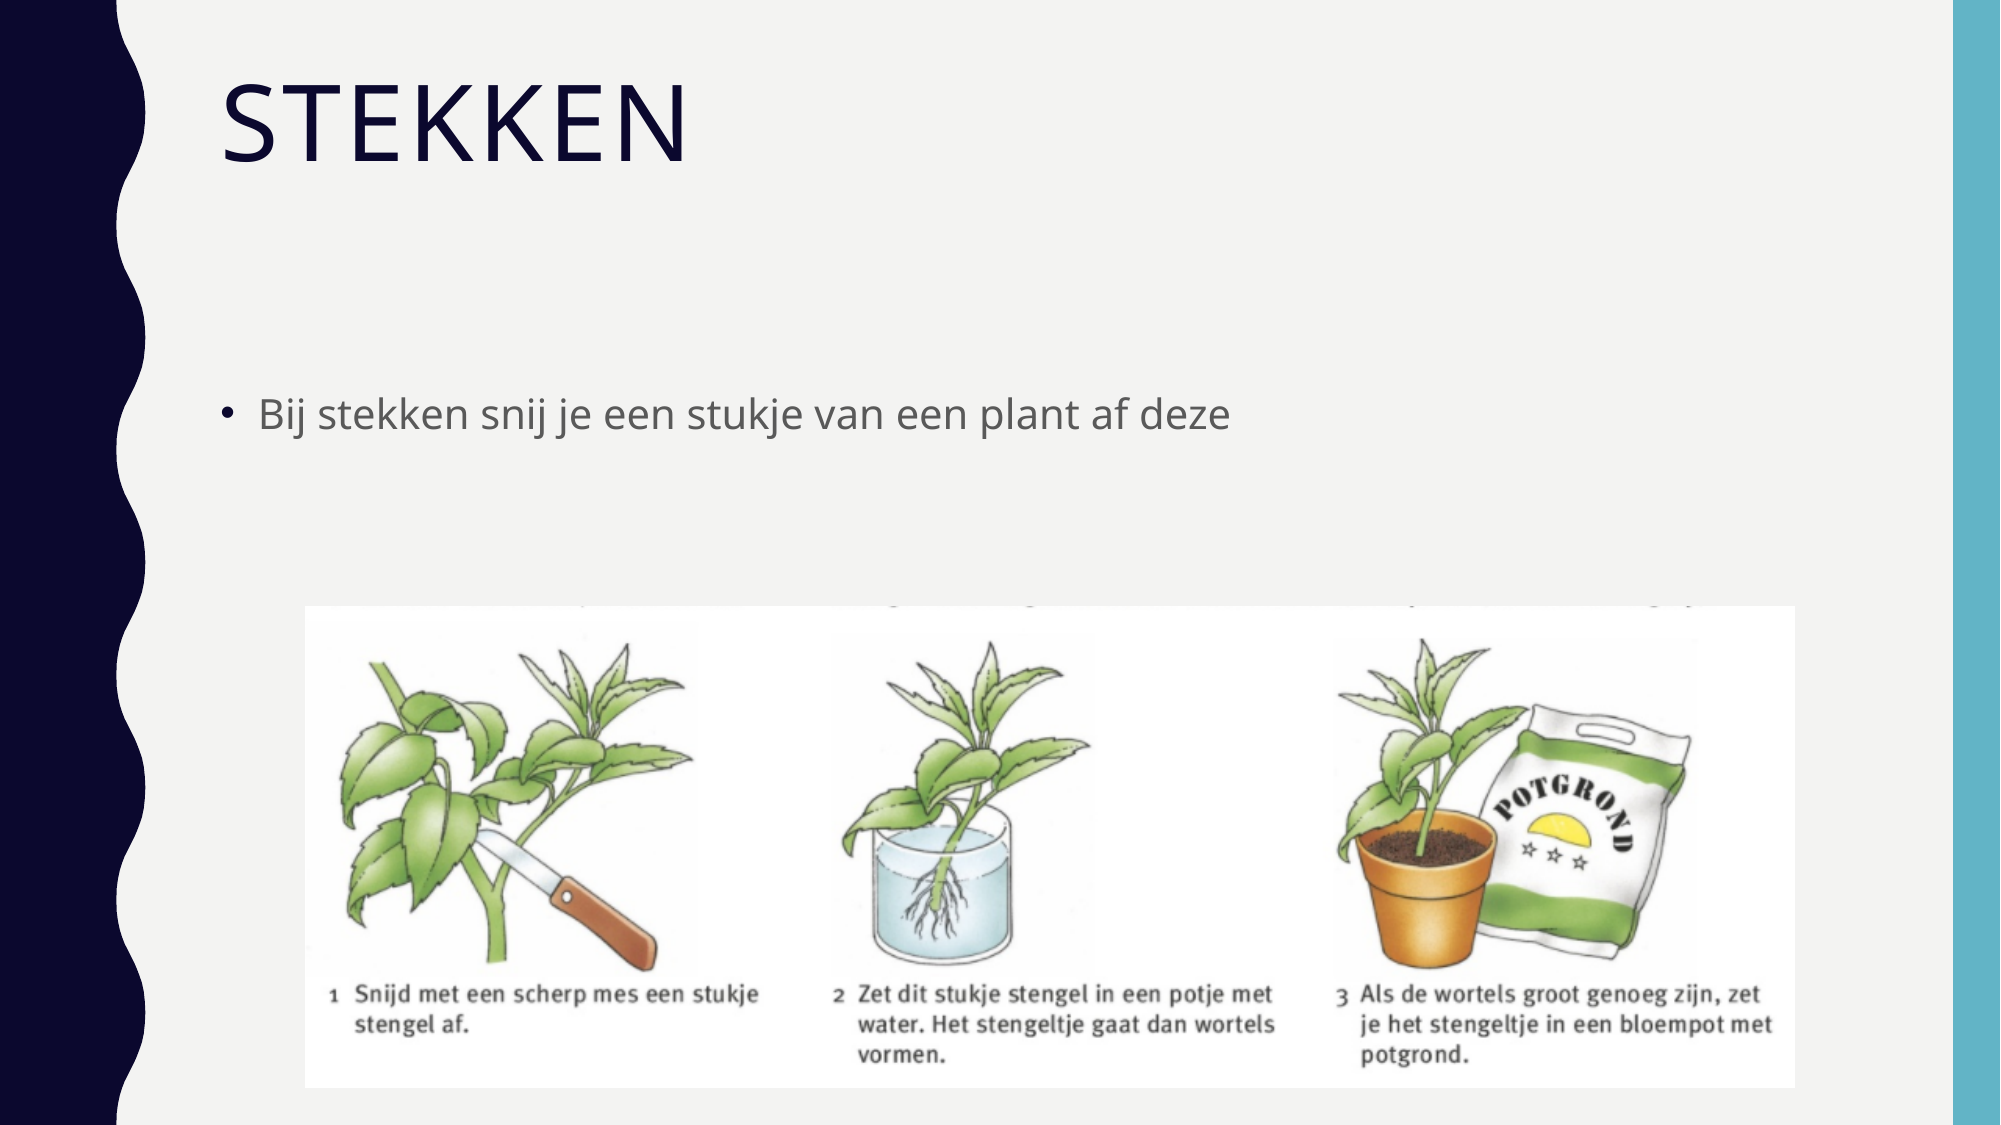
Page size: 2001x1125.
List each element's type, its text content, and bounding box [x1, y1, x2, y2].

list Bij stekken snij je een stukje van een plant af deze [205, 375, 1876, 965]
picture [305, 606, 1795, 1088]
title stekken [205, 62, 1876, 308]
